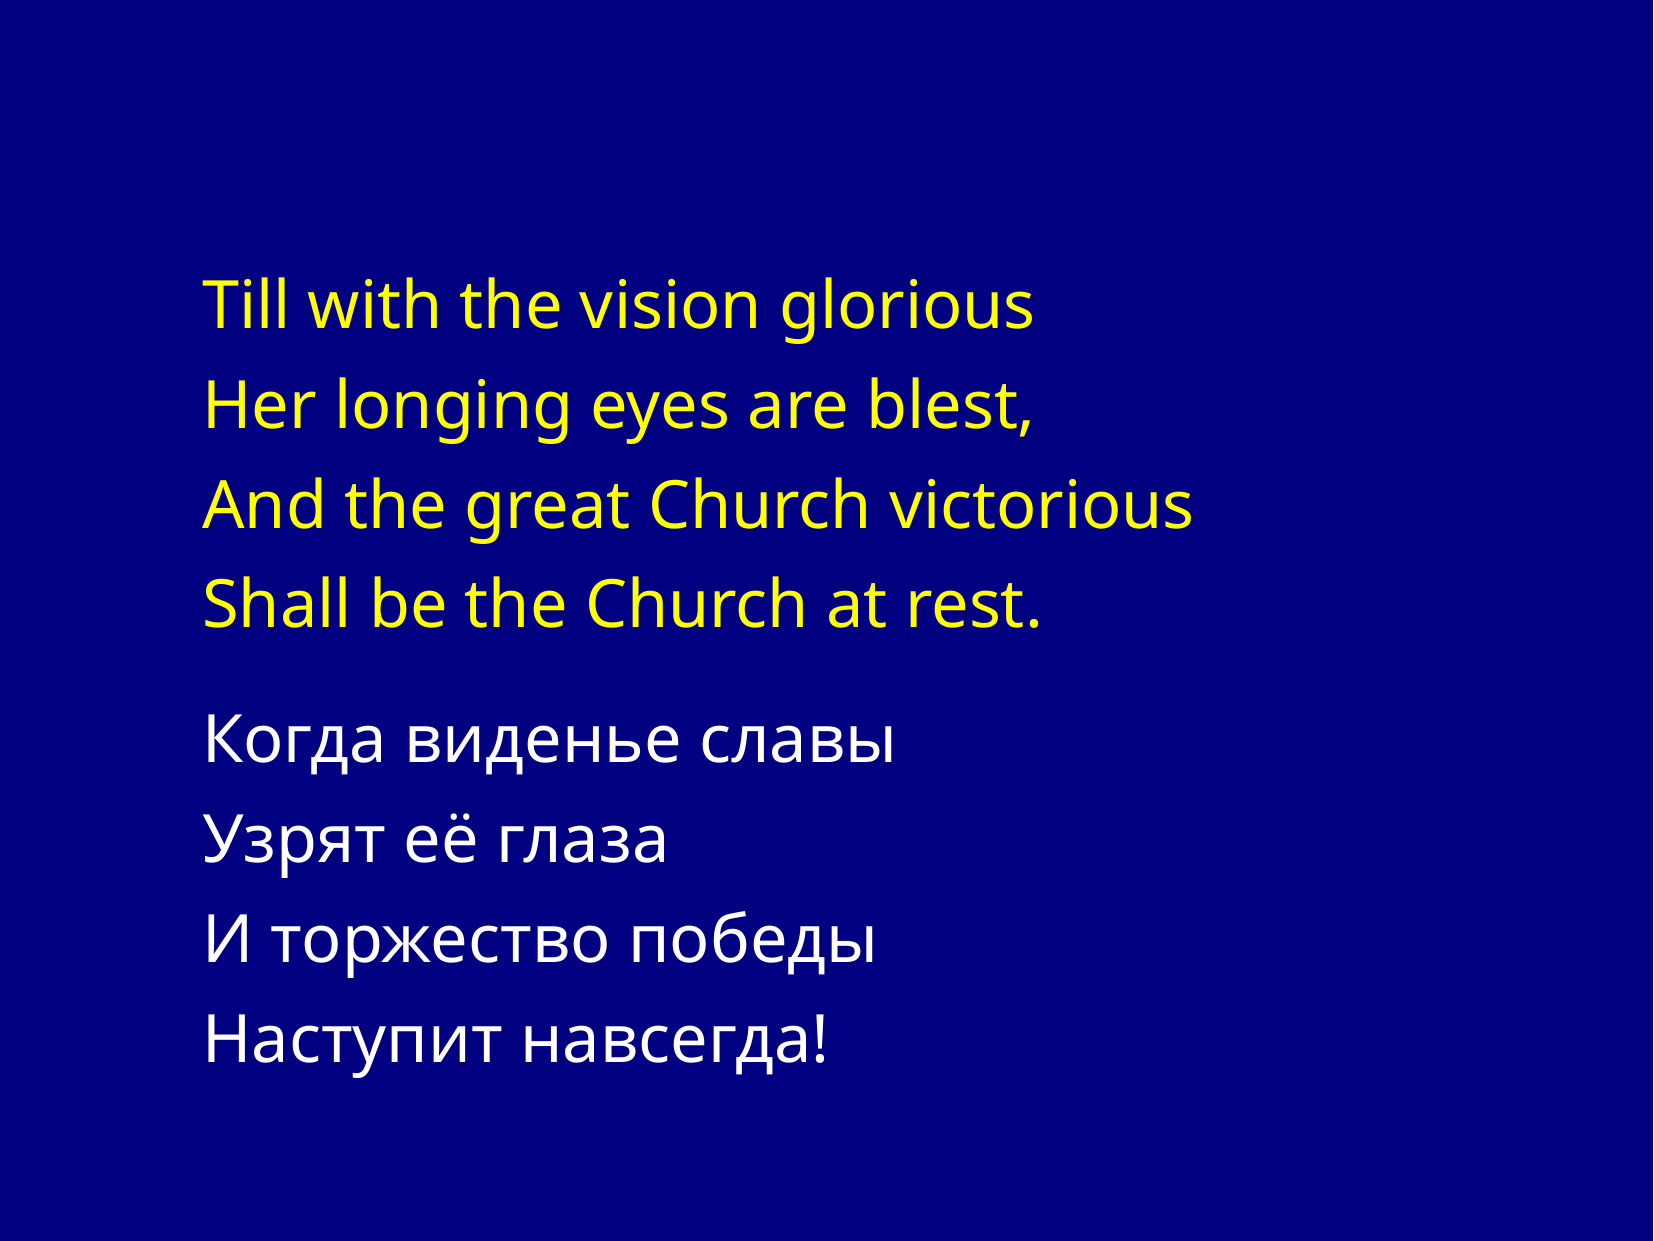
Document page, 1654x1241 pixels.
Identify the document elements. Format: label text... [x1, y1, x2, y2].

text_box Когда виденье славы Узрят её глаза И торжество победы Наступит навсегда! [75, 675, 1576, 1163]
text_box Till with the vision glorious Her longing eyes are blest, And the great Church victorious Shall be the Church at rest. [75, 150, 1576, 638]
